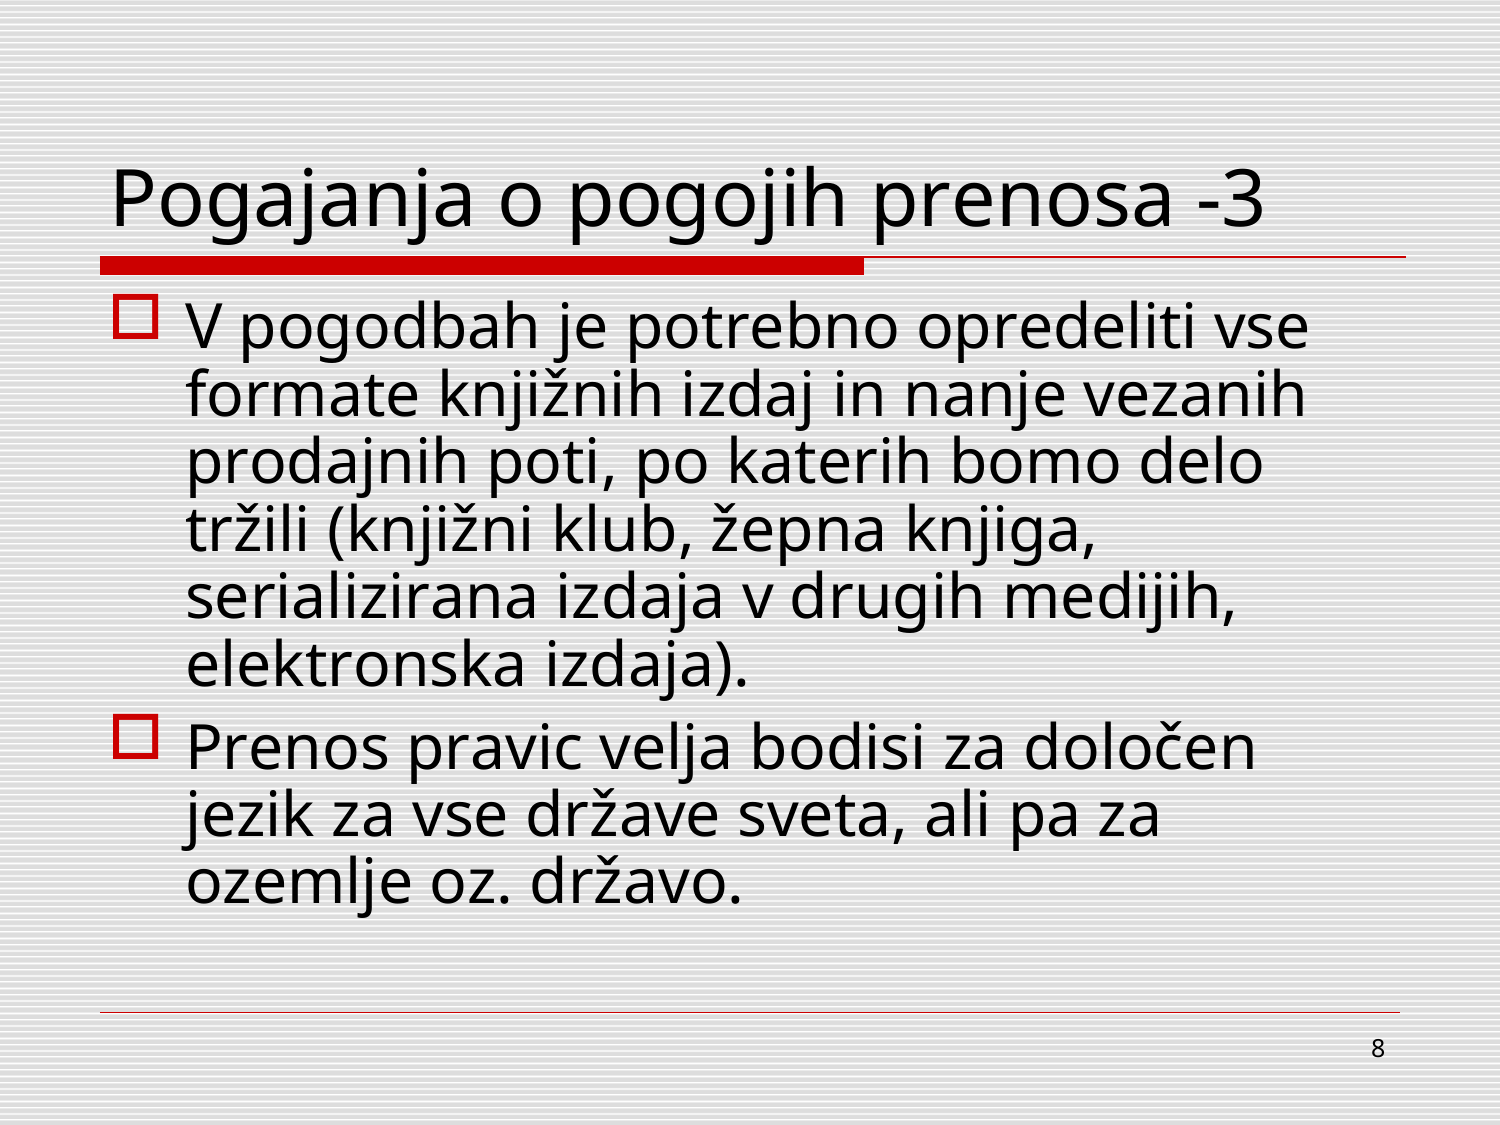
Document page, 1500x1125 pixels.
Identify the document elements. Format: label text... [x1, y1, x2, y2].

list V pogodbah je potrebno opredeliti vse formate knjižnih izdaj in nanje vezanih prodajnih poti, po katerih bomo delo tržili (knjižni klub, žepna knjiga, serializirana izdaja v drugih medijih, elektronska izdaja). Prenos pravic velja bodisi za določen jezik za vse države sveta, ali pa za ozemlje oz. državo. [92, 287, 1406, 988]
title Pogajanja o pogojih prenosa -3 [94, 49, 1407, 250]
picture [0, 0, 1500, 1125]
text_box <number> [1074, 1024, 1401, 1103]
